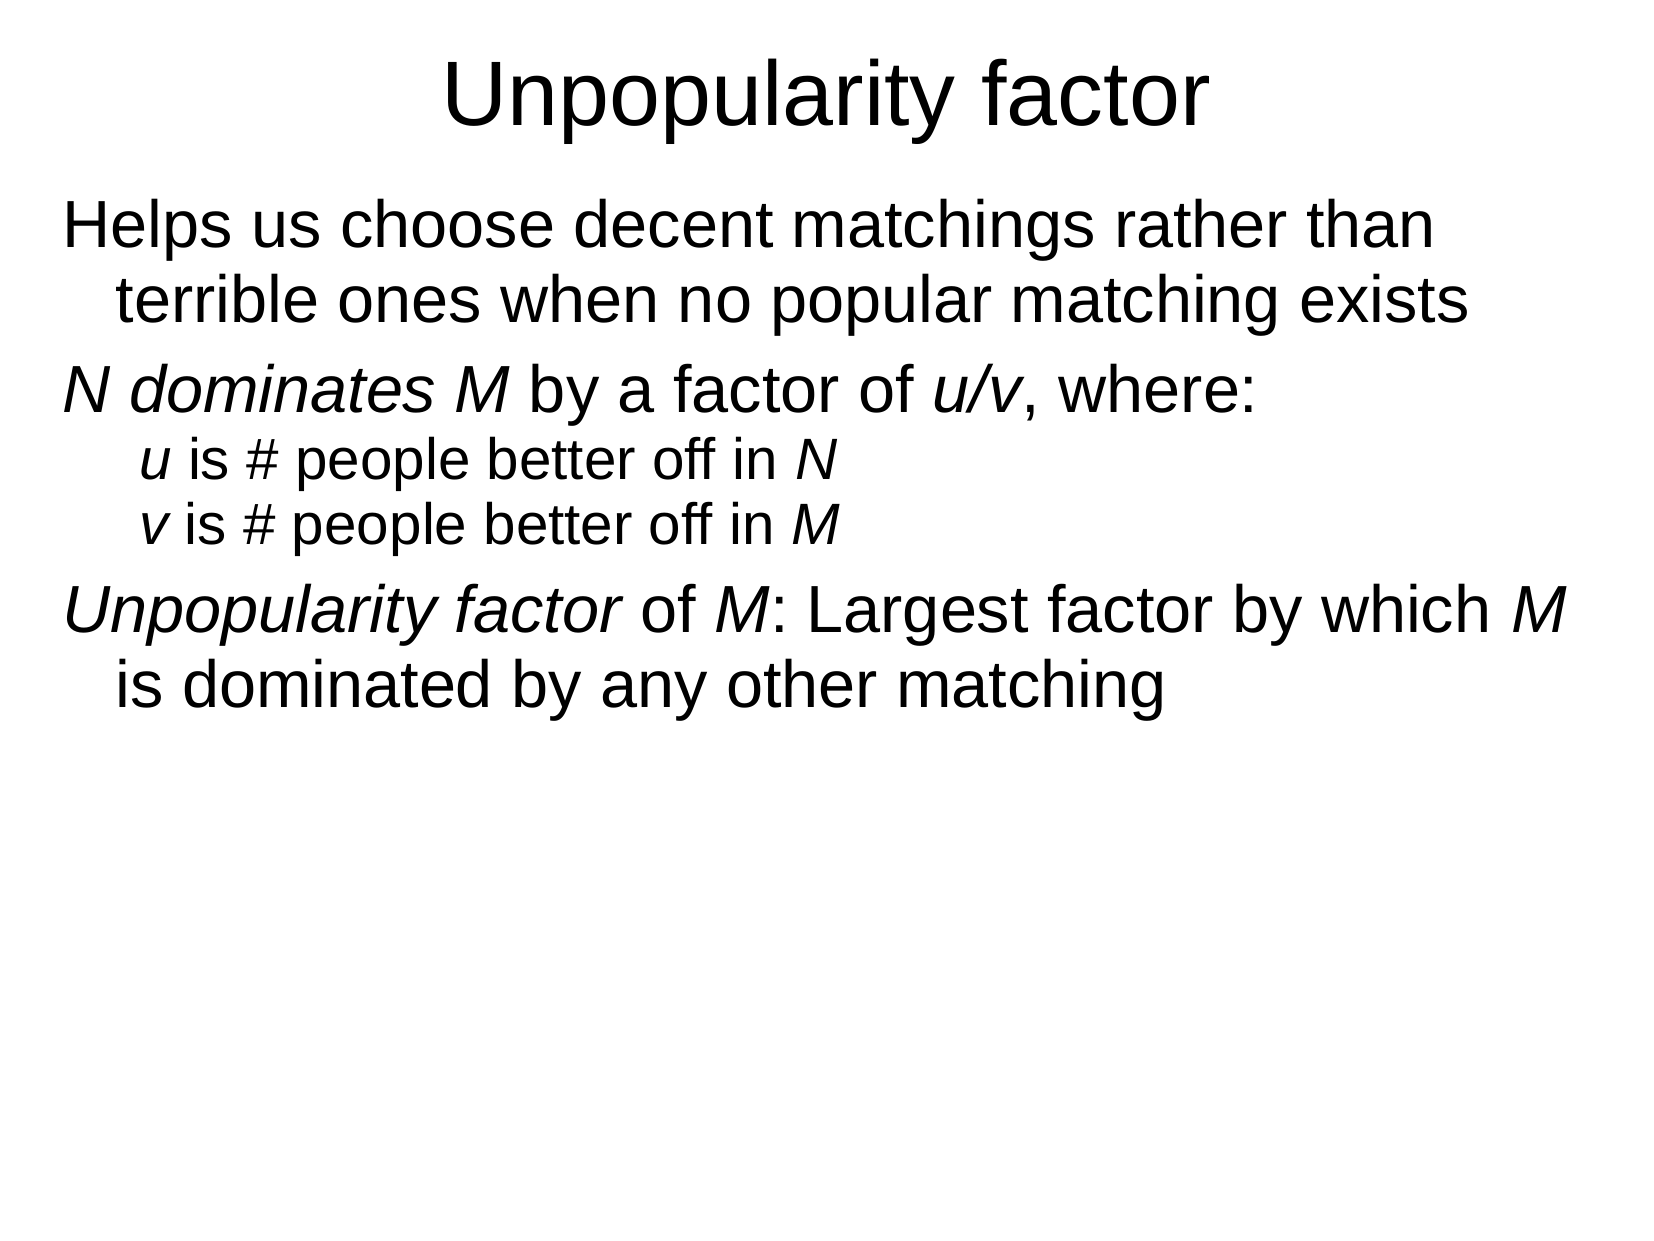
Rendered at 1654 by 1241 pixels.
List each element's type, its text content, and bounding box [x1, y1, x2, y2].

list Helps us choose decent matchings rather than terrible ones when no popular matching exists N dominates M by a factor of u/v, where: u is # people better off in N v is # people better off in M Unpopularity factor of M: Largest factor by which M is dominated by any other matching [45, 187, 1609, 1226]
title Unpopularity factor [0, 7, 1654, 181]
